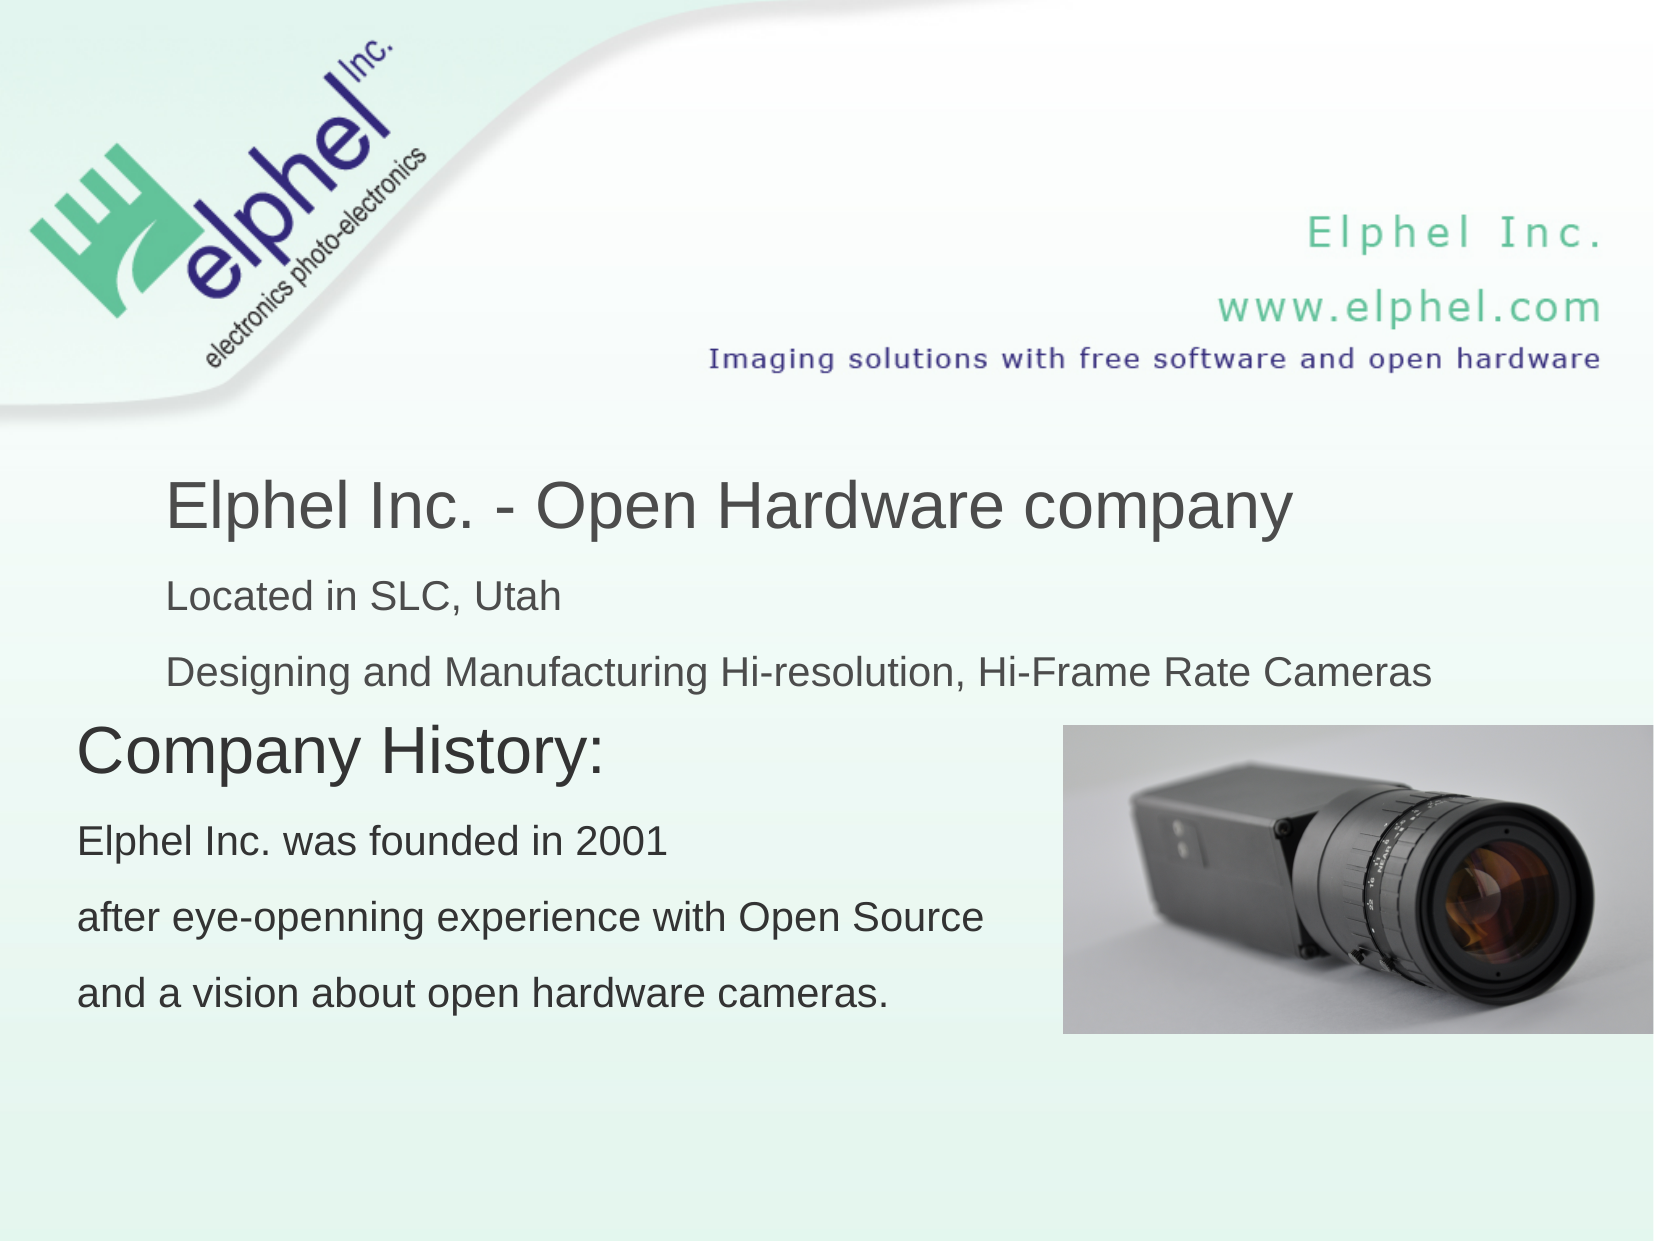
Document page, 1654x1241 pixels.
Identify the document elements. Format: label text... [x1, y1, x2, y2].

list Company History: Elphel Inc. was founded in 2001 after eye-openning experience with Open Source and a vision about open hardware cameras. [59, 708, 1595, 1241]
list Elphel Inc. - Open Hardware company Located in SLC, Utah Designing and Manufacturing Hi-resolution, Hi-Frame Rate Cameras [147, 463, 1548, 804]
picture [0, 0, 1654, 1241]
